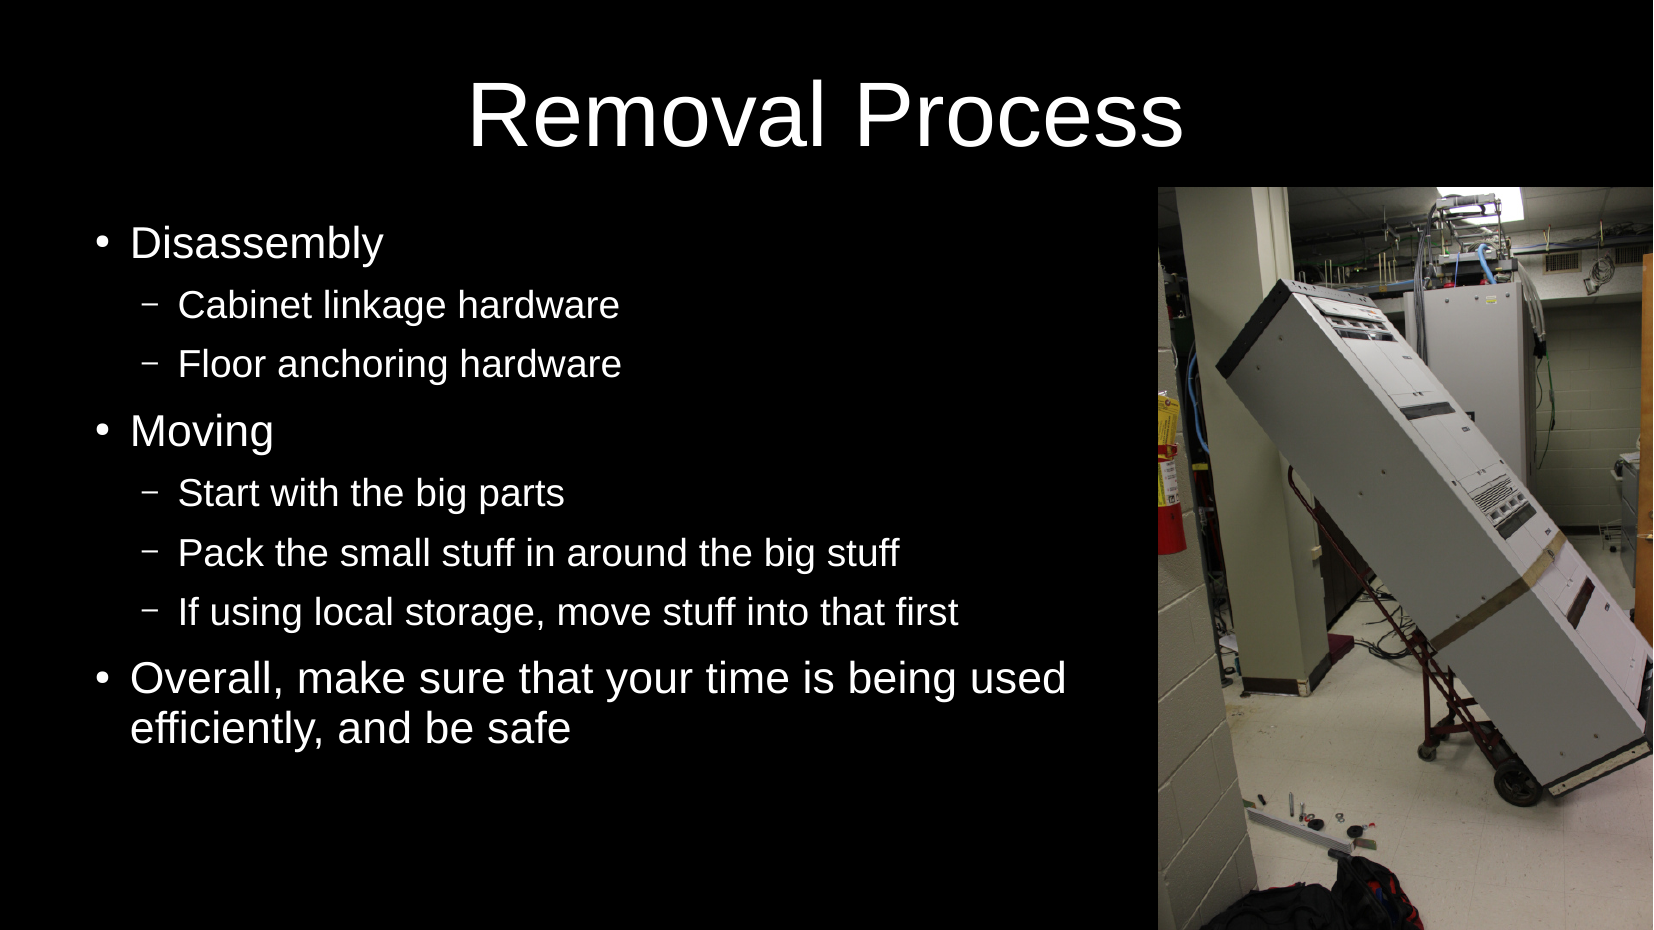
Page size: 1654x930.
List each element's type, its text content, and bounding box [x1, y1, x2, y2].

list Disassembly Cabinet linkage hardware Floor anchoring hardware Moving Start with the big parts Pack the small stuff in around the big stuff If using local storage, move stuff into that first Overall, make sure that your time is being used efficiently, and be safe [82, 217, 1088, 757]
picture [1158, 187, 1653, 930]
title Removal Process [82, 37, 1571, 193]
